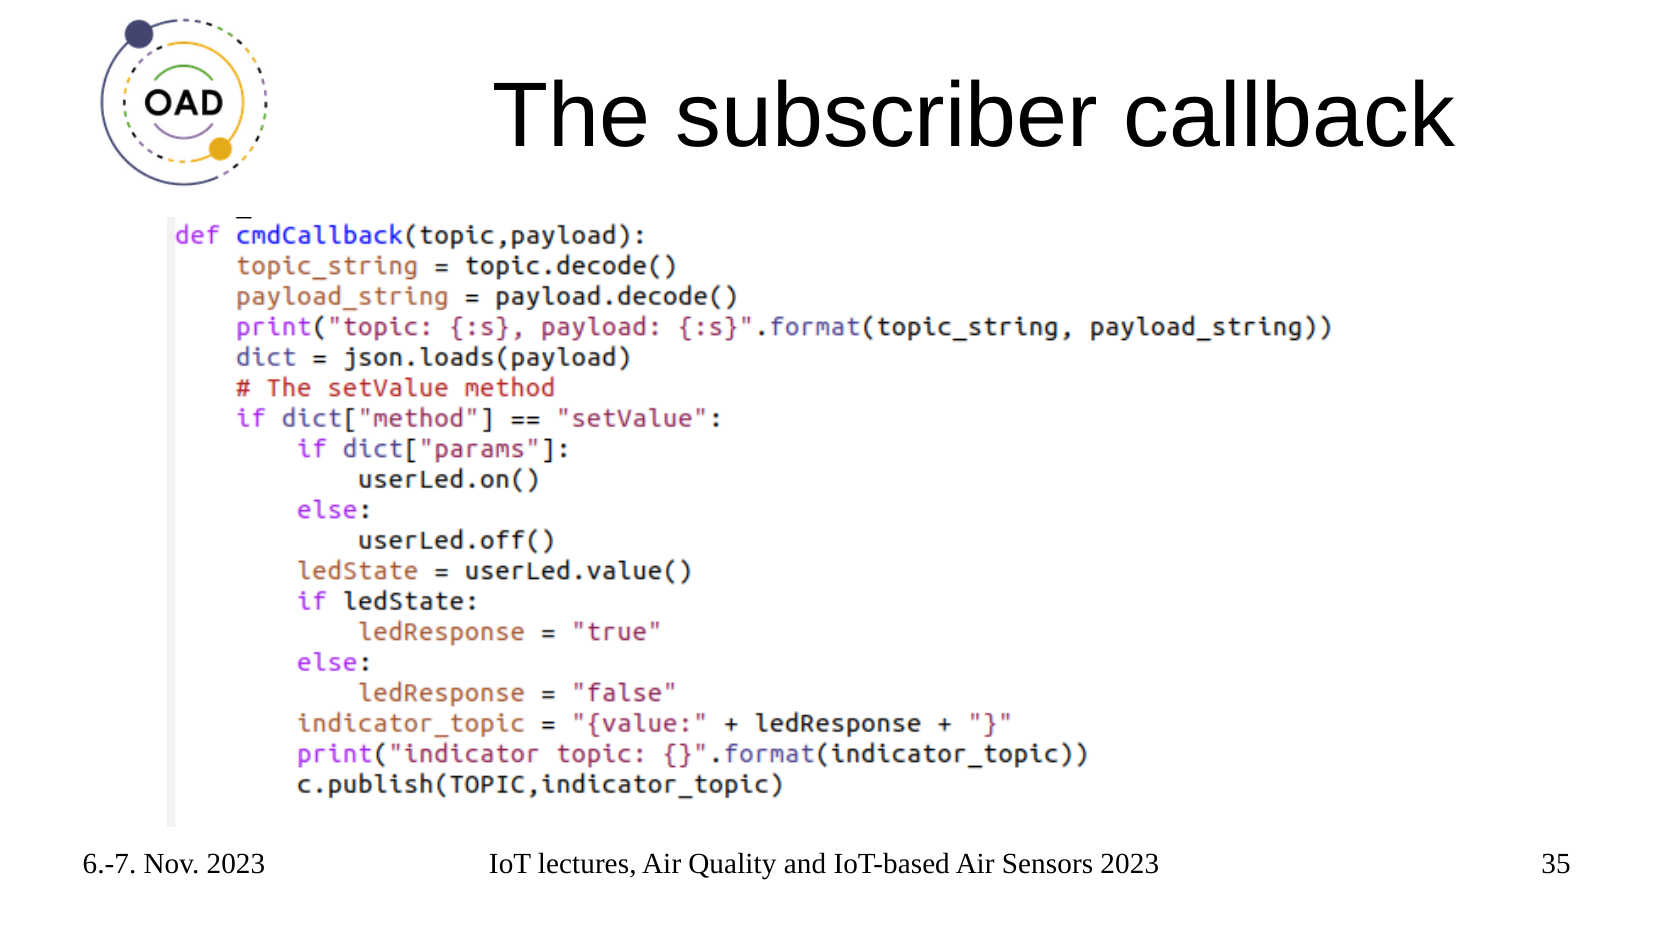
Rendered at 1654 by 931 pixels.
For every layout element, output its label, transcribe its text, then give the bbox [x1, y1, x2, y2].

title The subscriber callback [403, 37, 1571, 193]
picture [59, 4, 303, 207]
picture [167, 217, 1351, 827]
